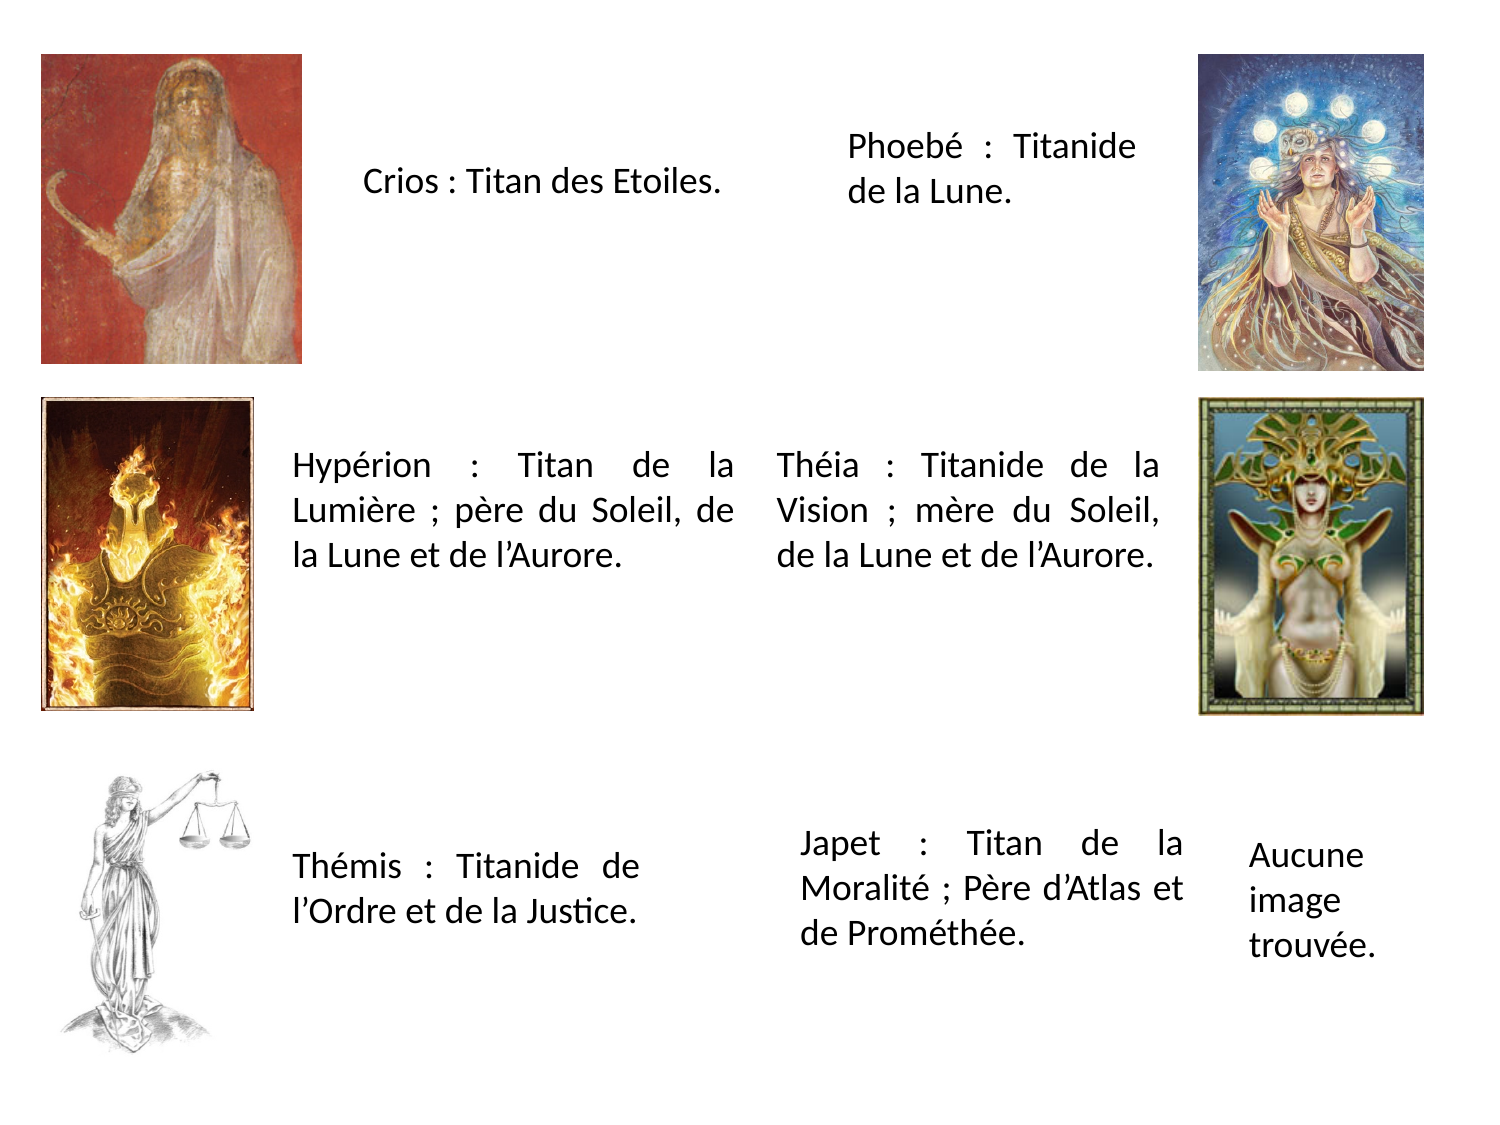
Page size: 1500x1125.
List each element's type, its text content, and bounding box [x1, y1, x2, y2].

text_box Japet : Titan de la Moralité ; Père d’Atlas et de Prométhée. [785, 810, 1199, 961]
text_box Thémis : Titanide de l’Ordre et de la Justice. [277, 834, 656, 939]
text_box Aucune image trouvée. [1234, 822, 1424, 973]
text_box Hypérion : Titan de la Lumière ; père du Soleil, de la Lune et de l’Aurore. [277, 432, 750, 583]
picture [53, 751, 254, 1059]
picture [41, 54, 302, 364]
text_box Théia : Titanide de la Vision ; mère du Soleil, de la Lune et de l’Aurore. [761, 432, 1176, 583]
picture [1198, 54, 1424, 371]
text_box Crios : Titan des Etoiles. [348, 148, 750, 209]
picture [41, 397, 254, 711]
text_box Phoebé : Titanide de la Lune. [832, 113, 1152, 219]
picture [1198, 397, 1424, 716]
